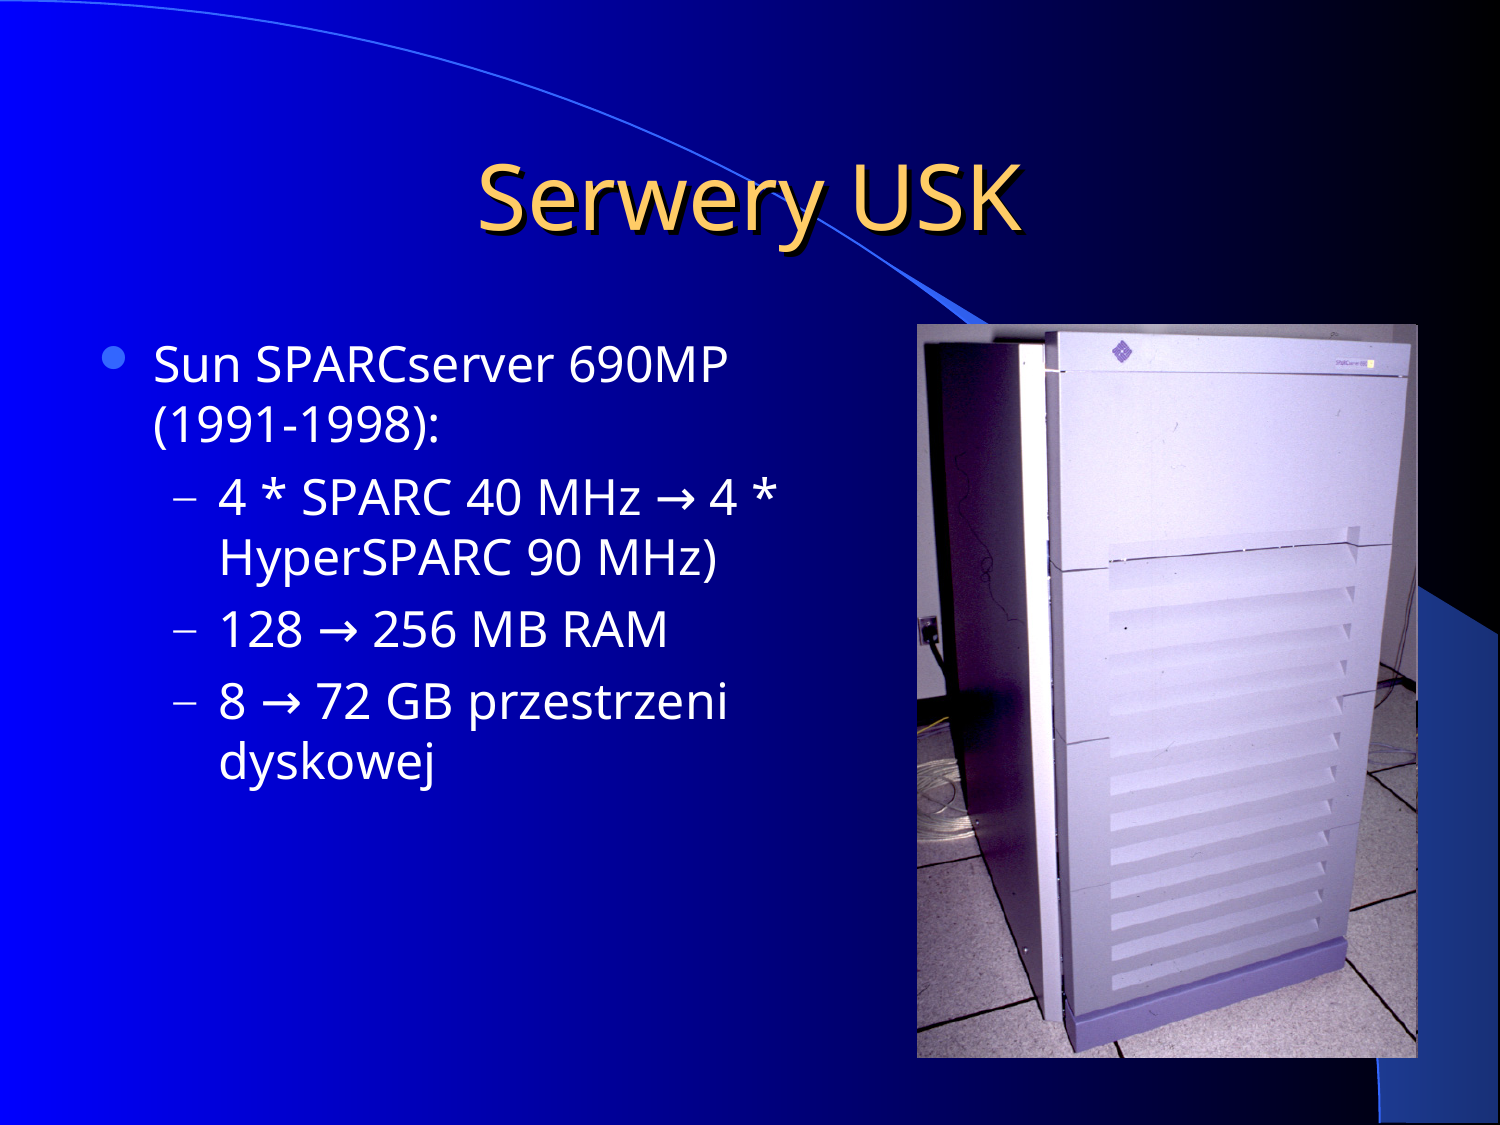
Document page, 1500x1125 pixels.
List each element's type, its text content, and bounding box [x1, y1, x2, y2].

list Sun SPARCserver 690MP (1991-1998): 4 * SPARC 40 MHz → 4 * HyperSPARC 90 MHz) 128 → 256 MB RAM 8 → 72 GB przestrzeni dyskowej [83, 324, 857, 1000]
picture [917, 324, 1418, 1058]
title Serwery USK [112, 99, 1388, 288]
